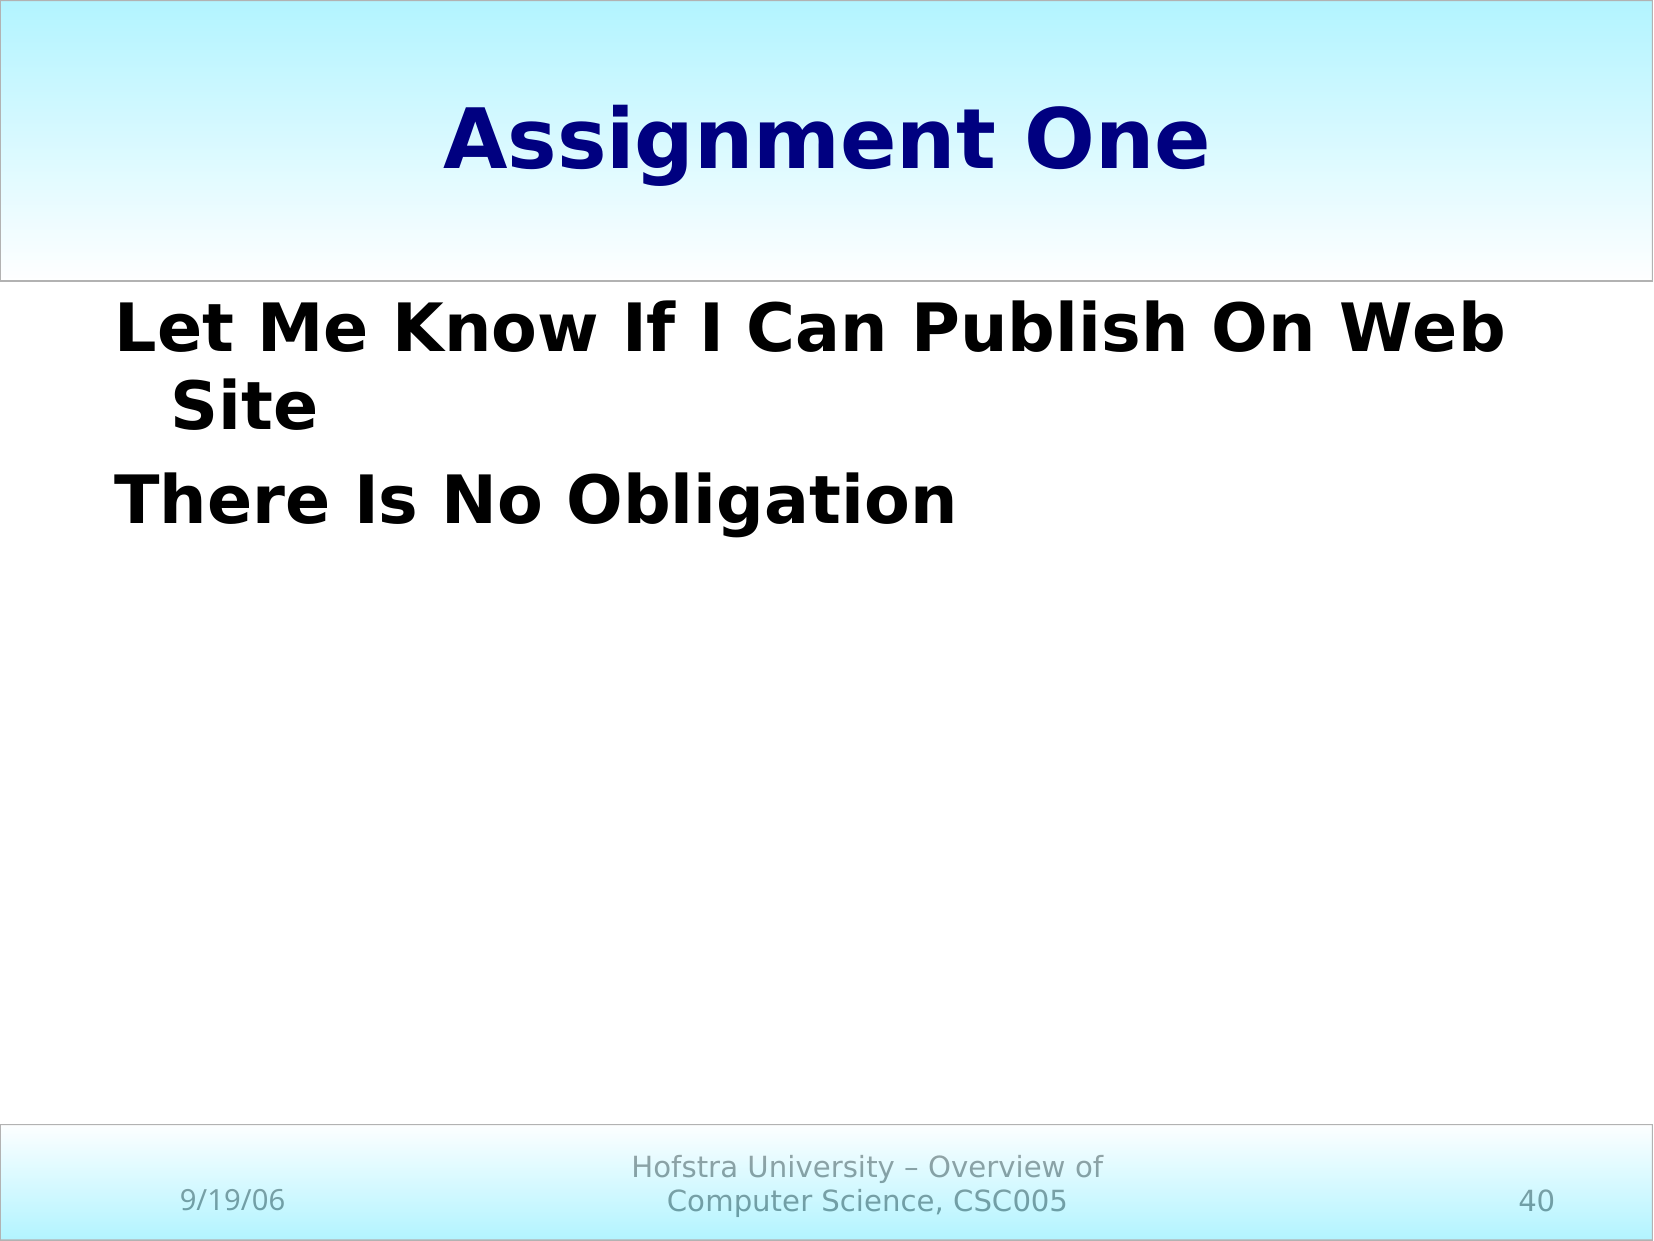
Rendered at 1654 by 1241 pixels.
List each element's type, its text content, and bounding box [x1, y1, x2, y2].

list Let Me Know If I Can Publish On Web Site There Is No Obligation [114, 289, 1558, 1034]
title Assignment One [78, 77, 1576, 203]
